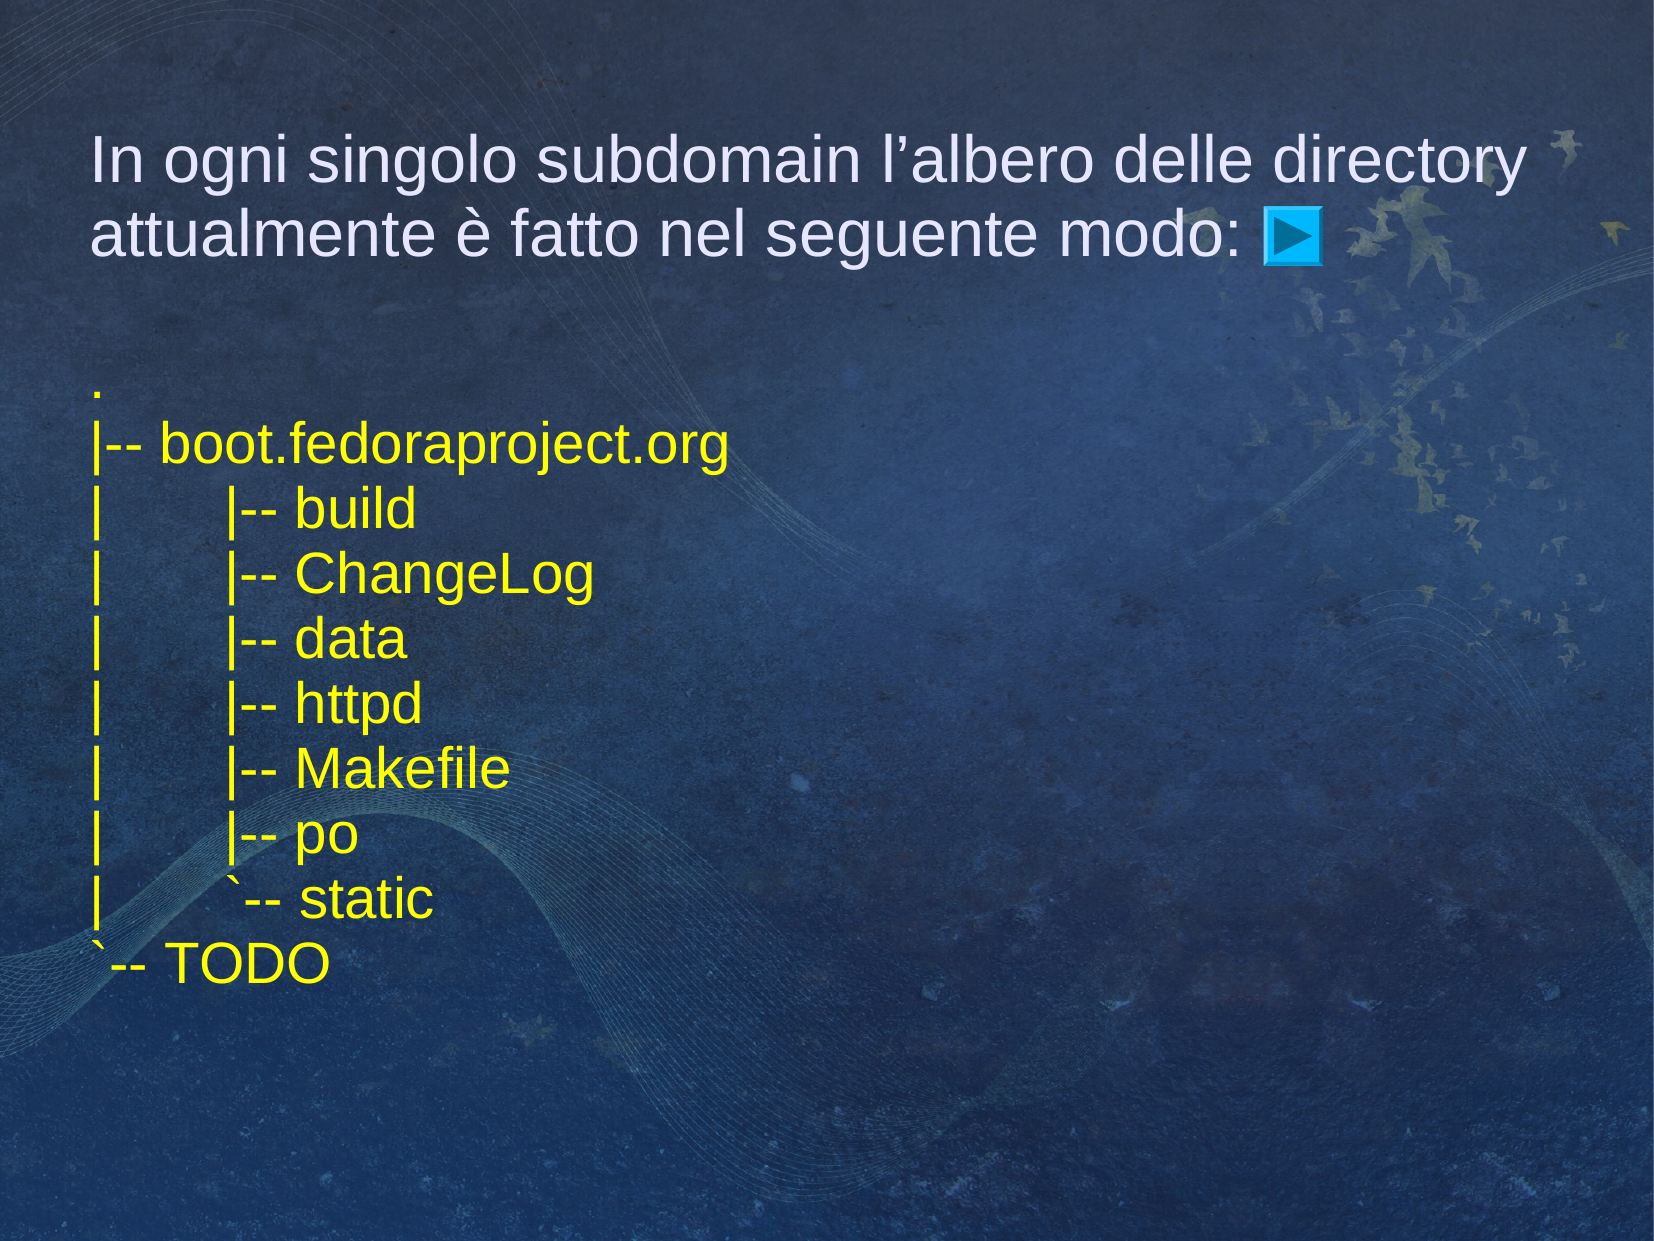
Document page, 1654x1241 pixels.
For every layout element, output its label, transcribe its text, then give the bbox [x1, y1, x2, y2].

picture [0, 0, 1654, 1241]
text_box [1265, 206, 1323, 266]
text_box In ogni singolo subdomain l’albero delle directory attualmente è fatto nel seguente modo: . |-- boot.fedoraproject.org | |-- build | |-- ChangeLog | |-- data | |-- httpd | |-- Makefile | |-- po | `-- static `-- TODO [89, 100, 1578, 1015]
